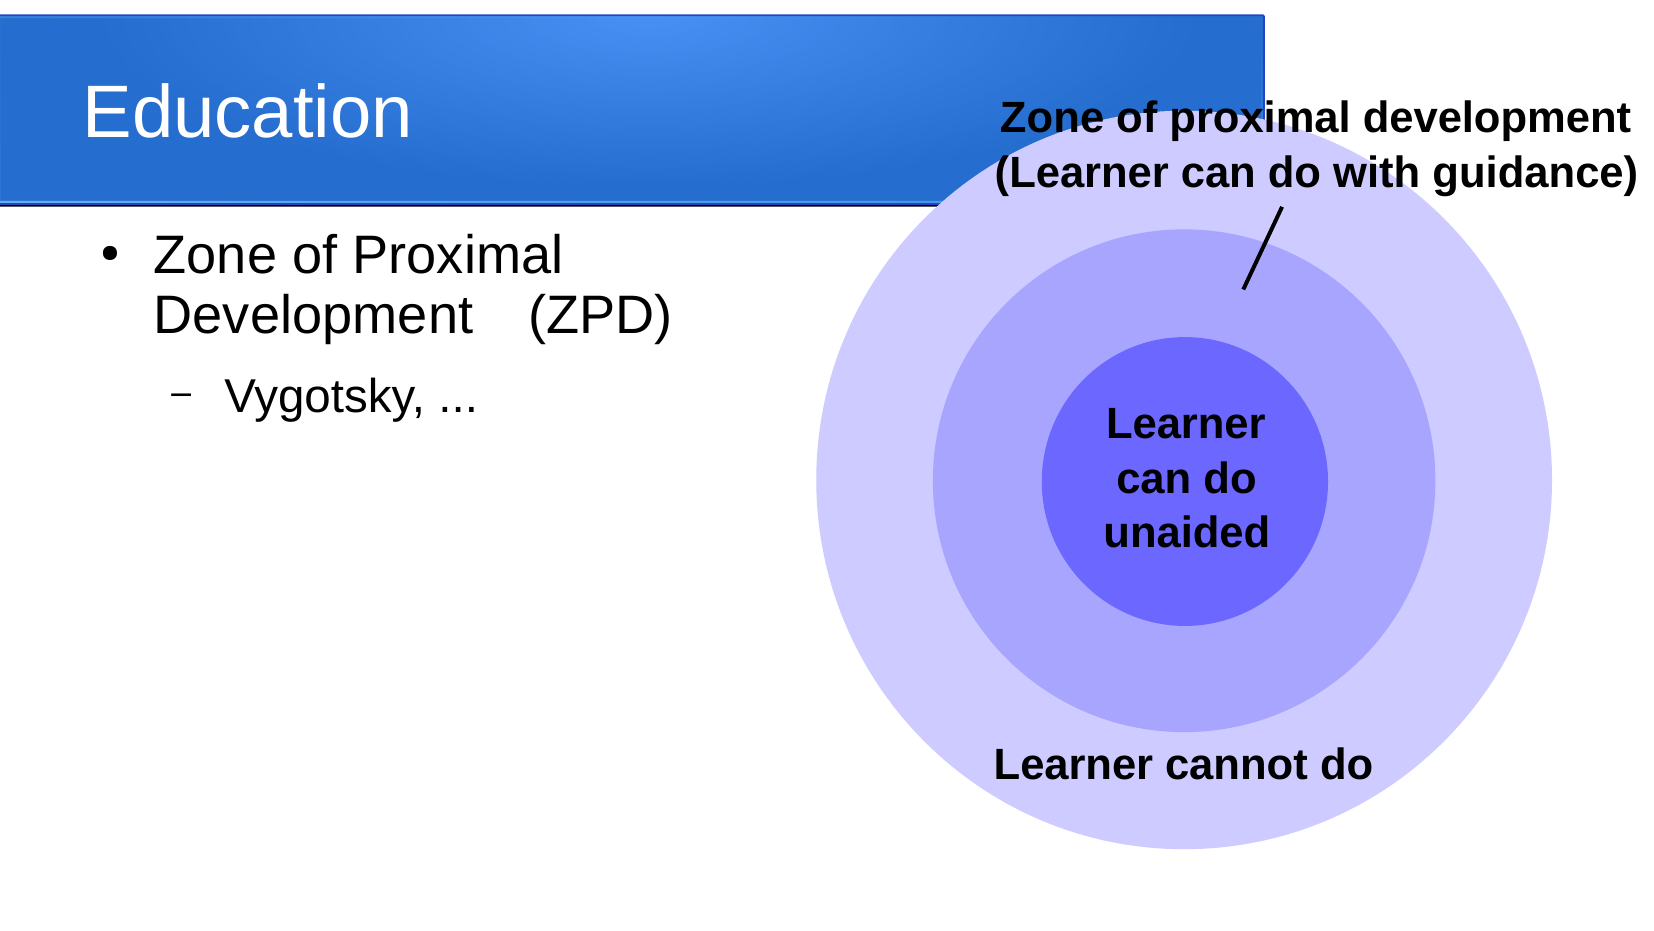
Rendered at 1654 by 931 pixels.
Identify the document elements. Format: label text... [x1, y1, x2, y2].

picture [804, 89, 1644, 861]
title Education [82, 35, 1235, 189]
list Zone of Proximal Development (ZPD) Vygotsky, ... [82, 224, 804, 764]
